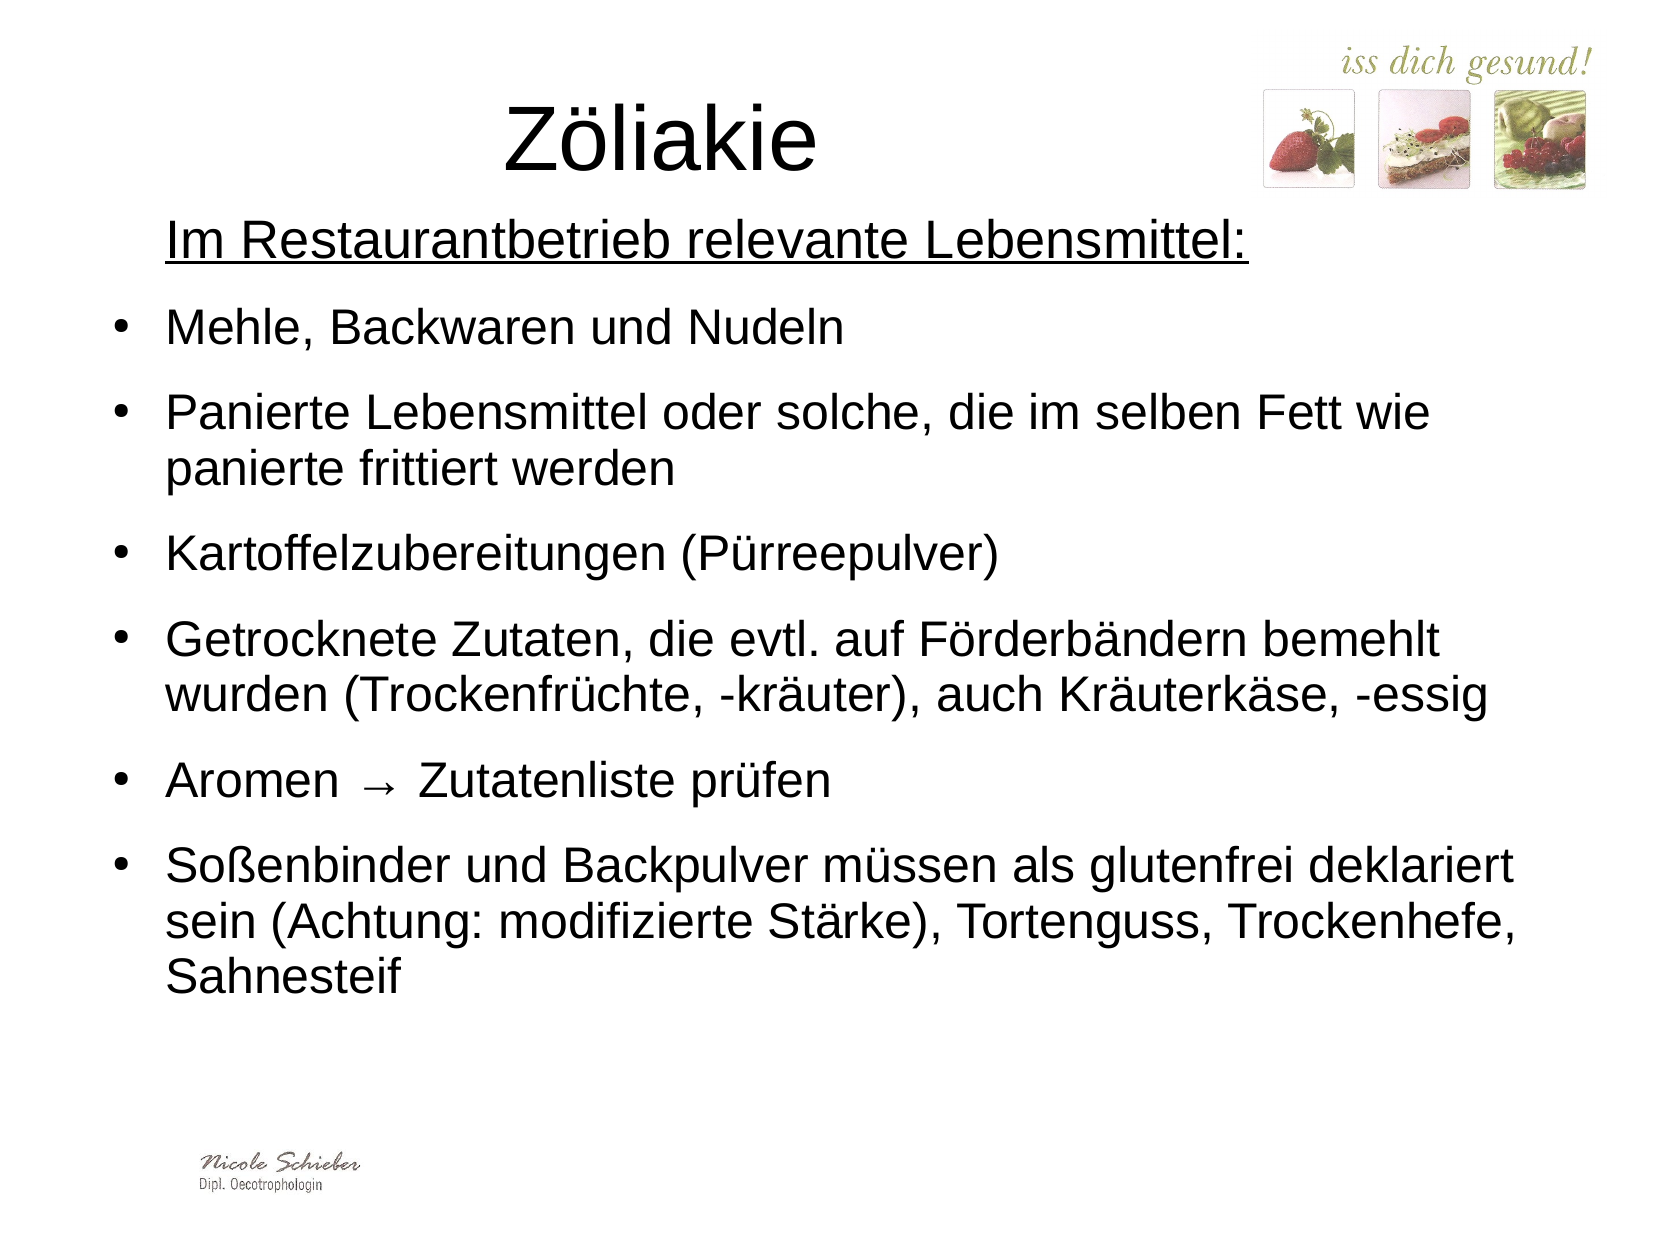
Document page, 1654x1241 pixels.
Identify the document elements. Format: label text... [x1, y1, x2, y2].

list Im Restaurantbetrieb relevante Lebensmittel: Mehle, Backwaren und Nudeln Panierte Lebensmittel oder solche, die im selben Fett wie panierte frittiert werden Kartoffelzubereitungen (Pürreepulver) Getrocknete Zutaten, die evtl. auf Förderbändern bemehlt wurden (Trockenfrüchte, -kräuter), auch Kräuterkäse, -essig Aromen → Zutatenliste prüfen Soßenbinder und Backpulver müssen als glutenfrei deklariert sein (Achtung: modifizierte Stärke), Tortenguss, Trockenhefe, Sahnesteif [94, 209, 1583, 1028]
picture [1251, 29, 1607, 198]
picture [188, 1149, 367, 1205]
title Zöliakie [0, 35, 1406, 243]
